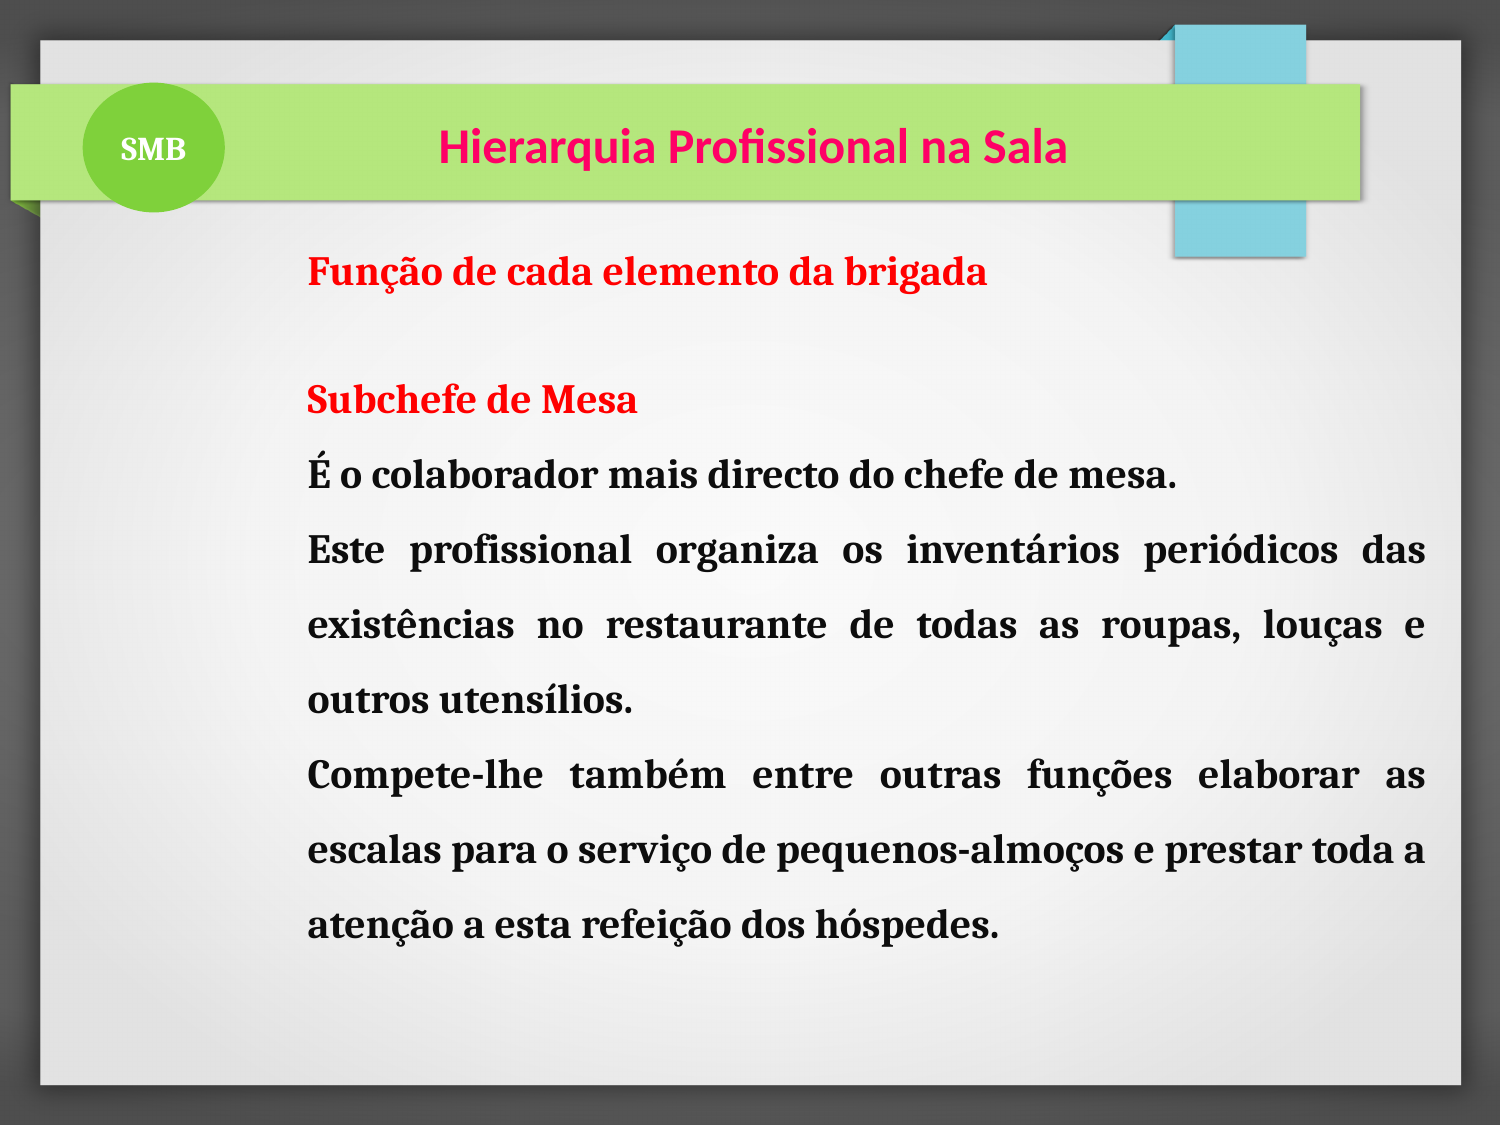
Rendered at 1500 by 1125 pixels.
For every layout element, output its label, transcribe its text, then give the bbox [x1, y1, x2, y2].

text_box Subchefe de Mesa É o colaborador mais directo do chefe de mesa. Este profissional organiza os inventários periódicos das existências no restaurante de todas as roupas, louças e outros utensílios. Compete-lhe também entre outras funções elaborar as escalas para o serviço de pequenos-almoços e prestar toda a atenção a esta refeição dos hóspedes. [292, 339, 1442, 955]
picture [0, 0, 1500, 1125]
text_box Hierarquia Profissional na Sala [221, 106, 1288, 182]
text_box Função de cada elemento da brigada [292, 210, 1465, 301]
text_box SMB [82, 82, 221, 213]
